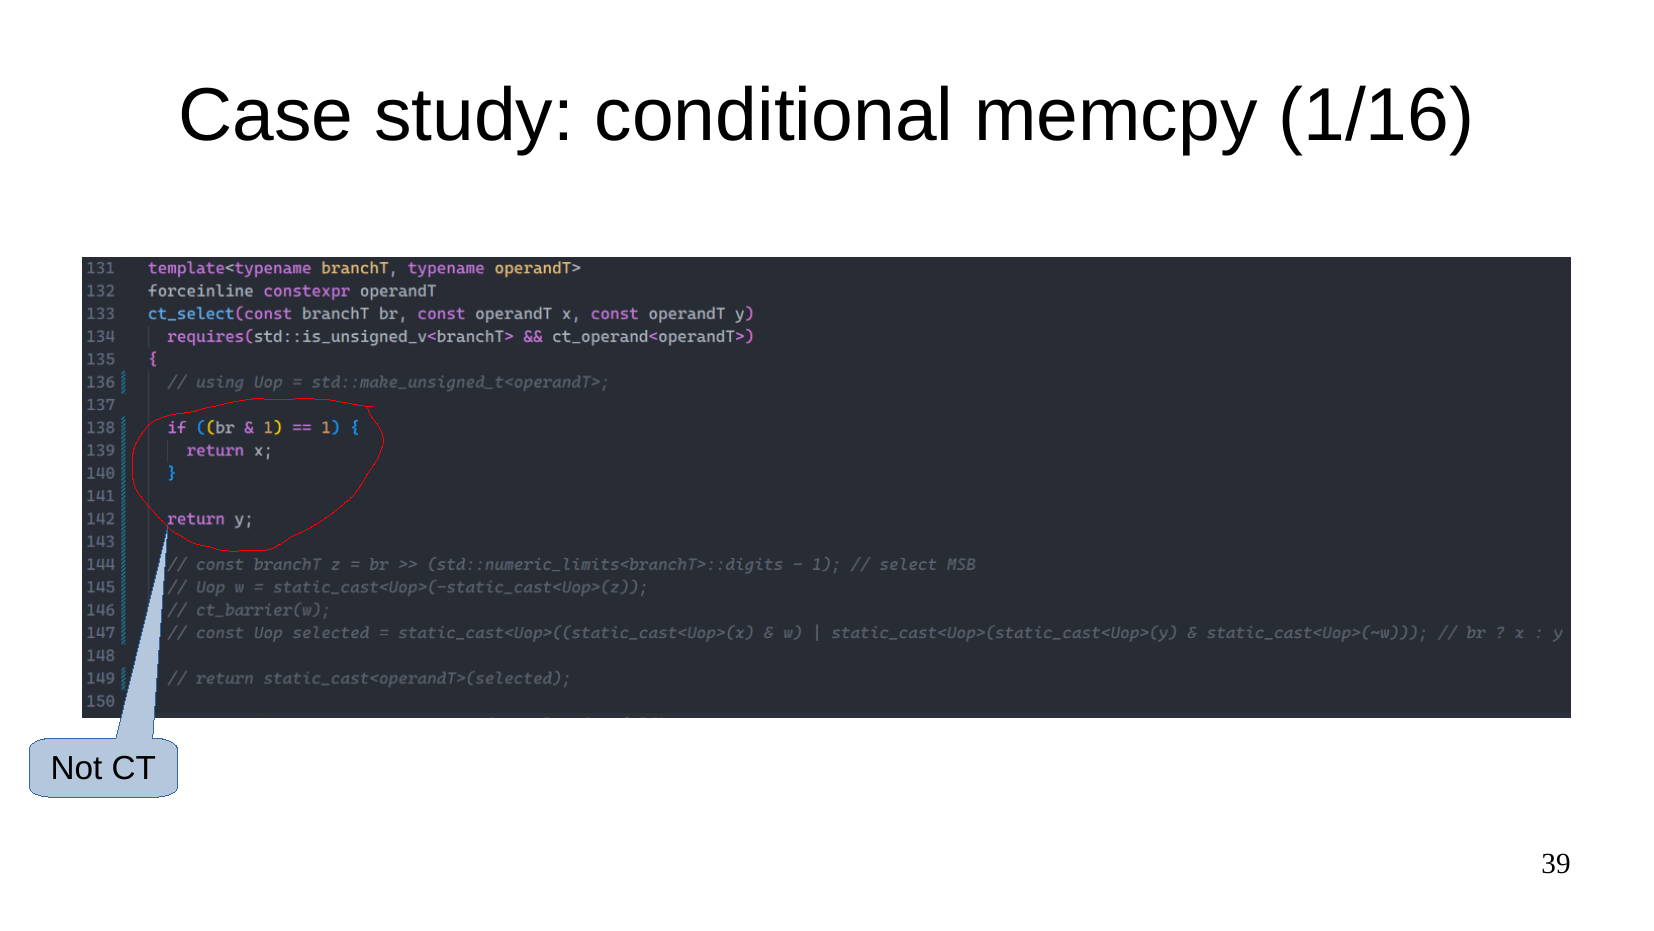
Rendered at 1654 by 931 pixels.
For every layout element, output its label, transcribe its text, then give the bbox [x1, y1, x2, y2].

picture [82, 257, 1571, 718]
title Case study: conditional memcpy (1/16) [82, 37, 1571, 193]
text_box Not CT [29, 525, 178, 798]
